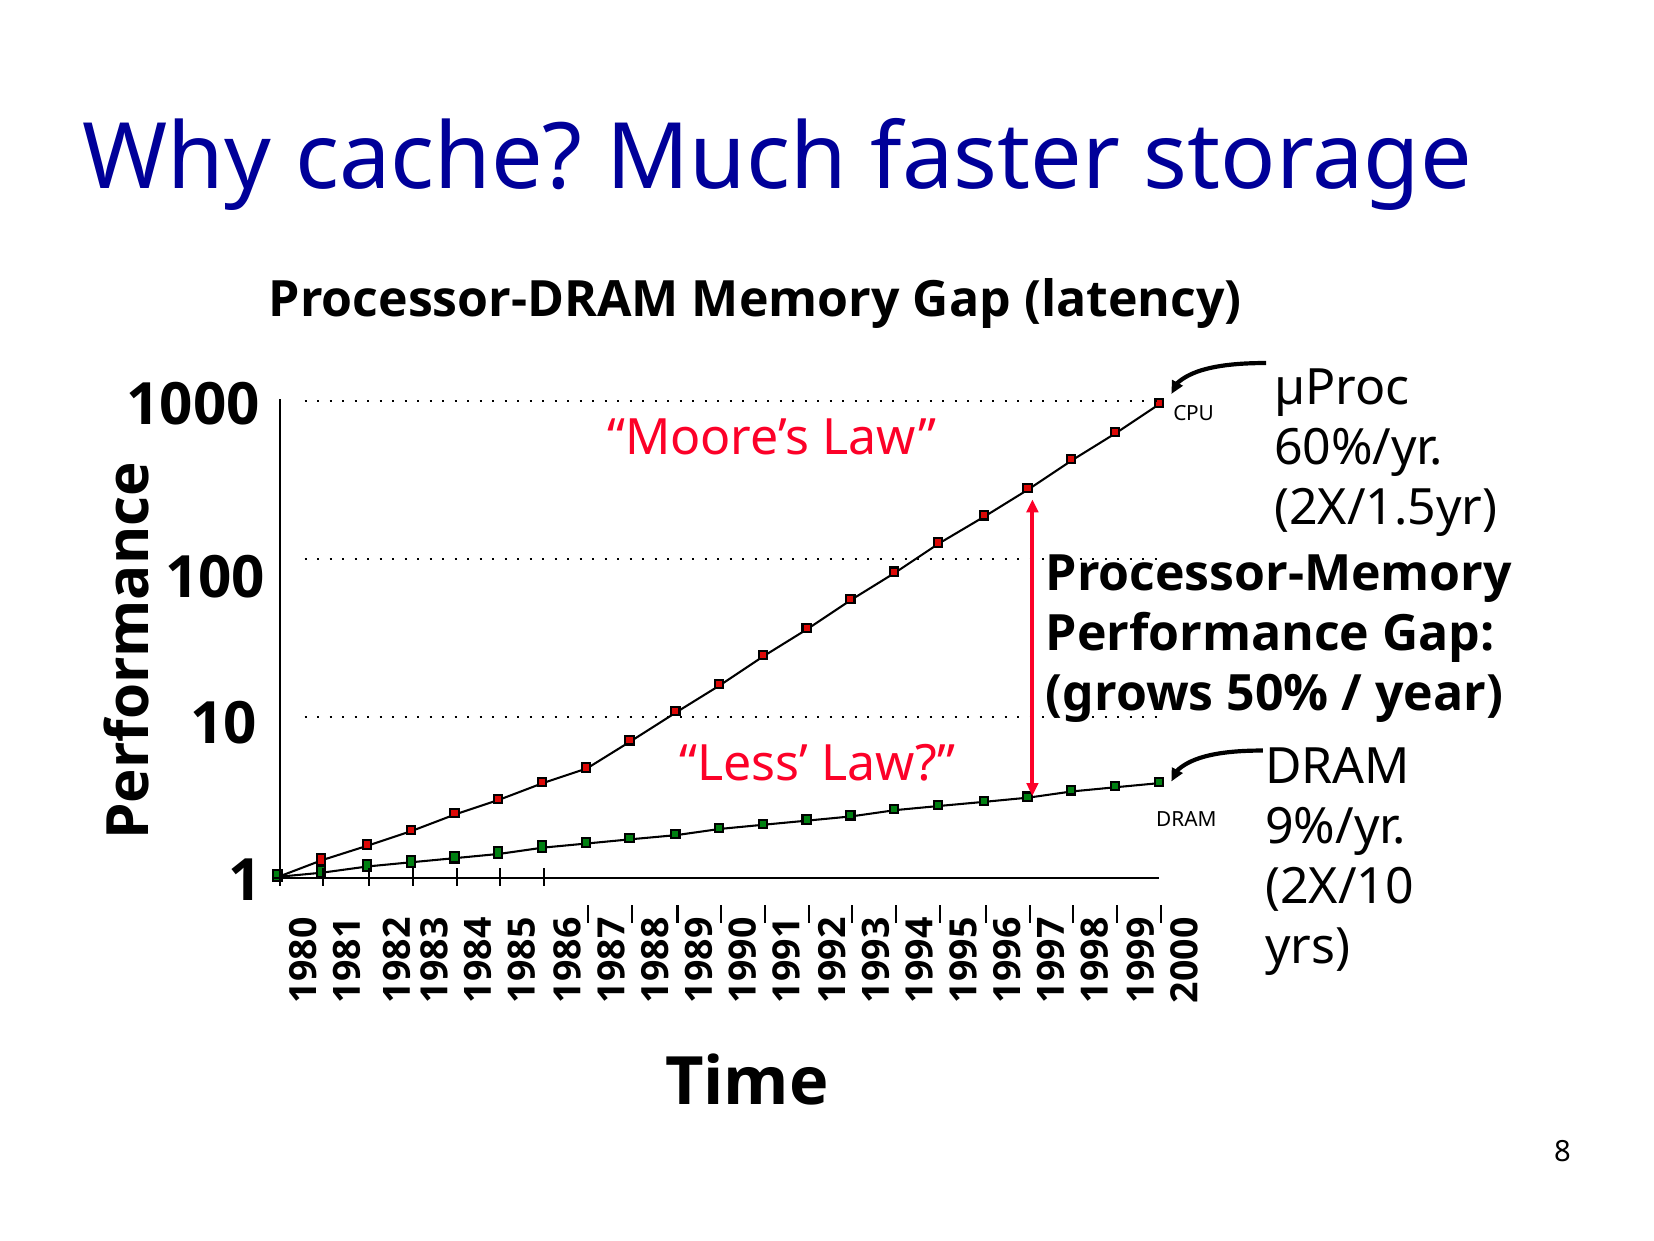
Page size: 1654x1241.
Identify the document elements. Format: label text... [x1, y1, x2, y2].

text_box DRAM [1141, 798, 1232, 839]
text_box Time [650, 1030, 844, 1126]
text_box CPU [1158, 392, 1229, 433]
text_box 1992 [800, 887, 844, 1018]
text_box 100 [168, 531, 280, 617]
text_box “Moore’s Law” [592, 397, 951, 532]
text_box 1980 [293, 924, 312, 931]
text_box µProc 60%/yr. (2X/1.5yr) [1259, 347, 1538, 542]
text_box 1999 [1108, 887, 1152, 1018]
text_box 1997 [1019, 887, 1062, 1018]
text_box [450, 851, 459, 863]
text_box 1990 [710, 887, 754, 1018]
text_box [802, 623, 811, 633]
text_box 1982 [364, 887, 425, 1018]
text_box [933, 800, 942, 810]
text_box [581, 763, 590, 772]
text_box [802, 815, 811, 824]
text_box [317, 866, 326, 877]
text_box 2000 [1152, 887, 1213, 1018]
text_box 1998 [1062, 887, 1108, 1018]
text_box [714, 823, 724, 833]
text_box [714, 680, 724, 689]
text_box [581, 838, 590, 847]
text_box [625, 736, 634, 745]
text_box 1996 [975, 887, 1019, 1018]
text_box [625, 834, 634, 843]
text_box [1067, 455, 1076, 464]
text_box [494, 794, 503, 803]
text_box [1023, 792, 1032, 801]
title Why cache? Much faster storage [82, 49, 1571, 257]
text_box [494, 847, 503, 859]
text_box [362, 859, 372, 871]
text_box 1990 [732, 924, 751, 931]
text_box Processor-Memory Performance Gap: (grows 50% / year) [1030, 532, 1528, 728]
text_box 1995 [931, 887, 975, 1018]
text_box “Less’ Law?” [664, 722, 972, 798]
text_box [1110, 782, 1120, 791]
text_box 1983 [425, 887, 446, 923]
text_box [979, 796, 988, 805]
text_box Processor-DRAM Memory Gap (latency) [253, 266, 1257, 335]
text_box 1981 [314, 887, 364, 1018]
text_box 1991 [754, 887, 800, 1018]
text_box [890, 567, 899, 576]
text_box [979, 511, 988, 520]
text_box [1154, 777, 1163, 787]
text_box [846, 594, 855, 603]
text_box 1989 [667, 887, 710, 1018]
text_box [362, 840, 372, 849]
text_box [1067, 786, 1076, 795]
text_box [758, 650, 768, 660]
text_box 1993 [844, 887, 887, 1018]
text_box [1023, 484, 1032, 493]
text_box 1980 [271, 887, 314, 1018]
text_box [671, 707, 680, 716]
text_box 1983 [425, 993, 446, 1018]
text_box [406, 825, 415, 835]
text_box [846, 811, 855, 820]
text_box [537, 777, 547, 787]
text_box 1994 [887, 887, 931, 1018]
text_box [890, 804, 899, 814]
text_box Performance [82, 447, 168, 855]
text_box [758, 819, 768, 828]
text_box [450, 809, 459, 818]
text_box 1984 [446, 887, 489, 1018]
text_box [933, 538, 942, 547]
text_box 1985 [489, 887, 535, 1018]
text_box [671, 830, 680, 839]
text_box [406, 855, 415, 867]
text_box 1986 [535, 887, 579, 1018]
text_box 1 [214, 834, 277, 920]
text_box DRAM 9%/yr. (2X/10 yrs) [1250, 728, 1526, 981]
text_box 1983 [425, 966, 446, 988]
text_box 1987 [579, 887, 623, 1018]
text_box [1110, 427, 1120, 437]
text_box 1983 [425, 924, 446, 945]
text_box 10 [175, 677, 273, 762]
text_box [537, 841, 547, 853]
text_box [1154, 398, 1158, 408]
text_box 1983 [425, 954, 446, 967]
text_box 1000 [111, 358, 275, 444]
text_box [317, 853, 326, 865]
text_box 1988 [623, 887, 667, 1018]
